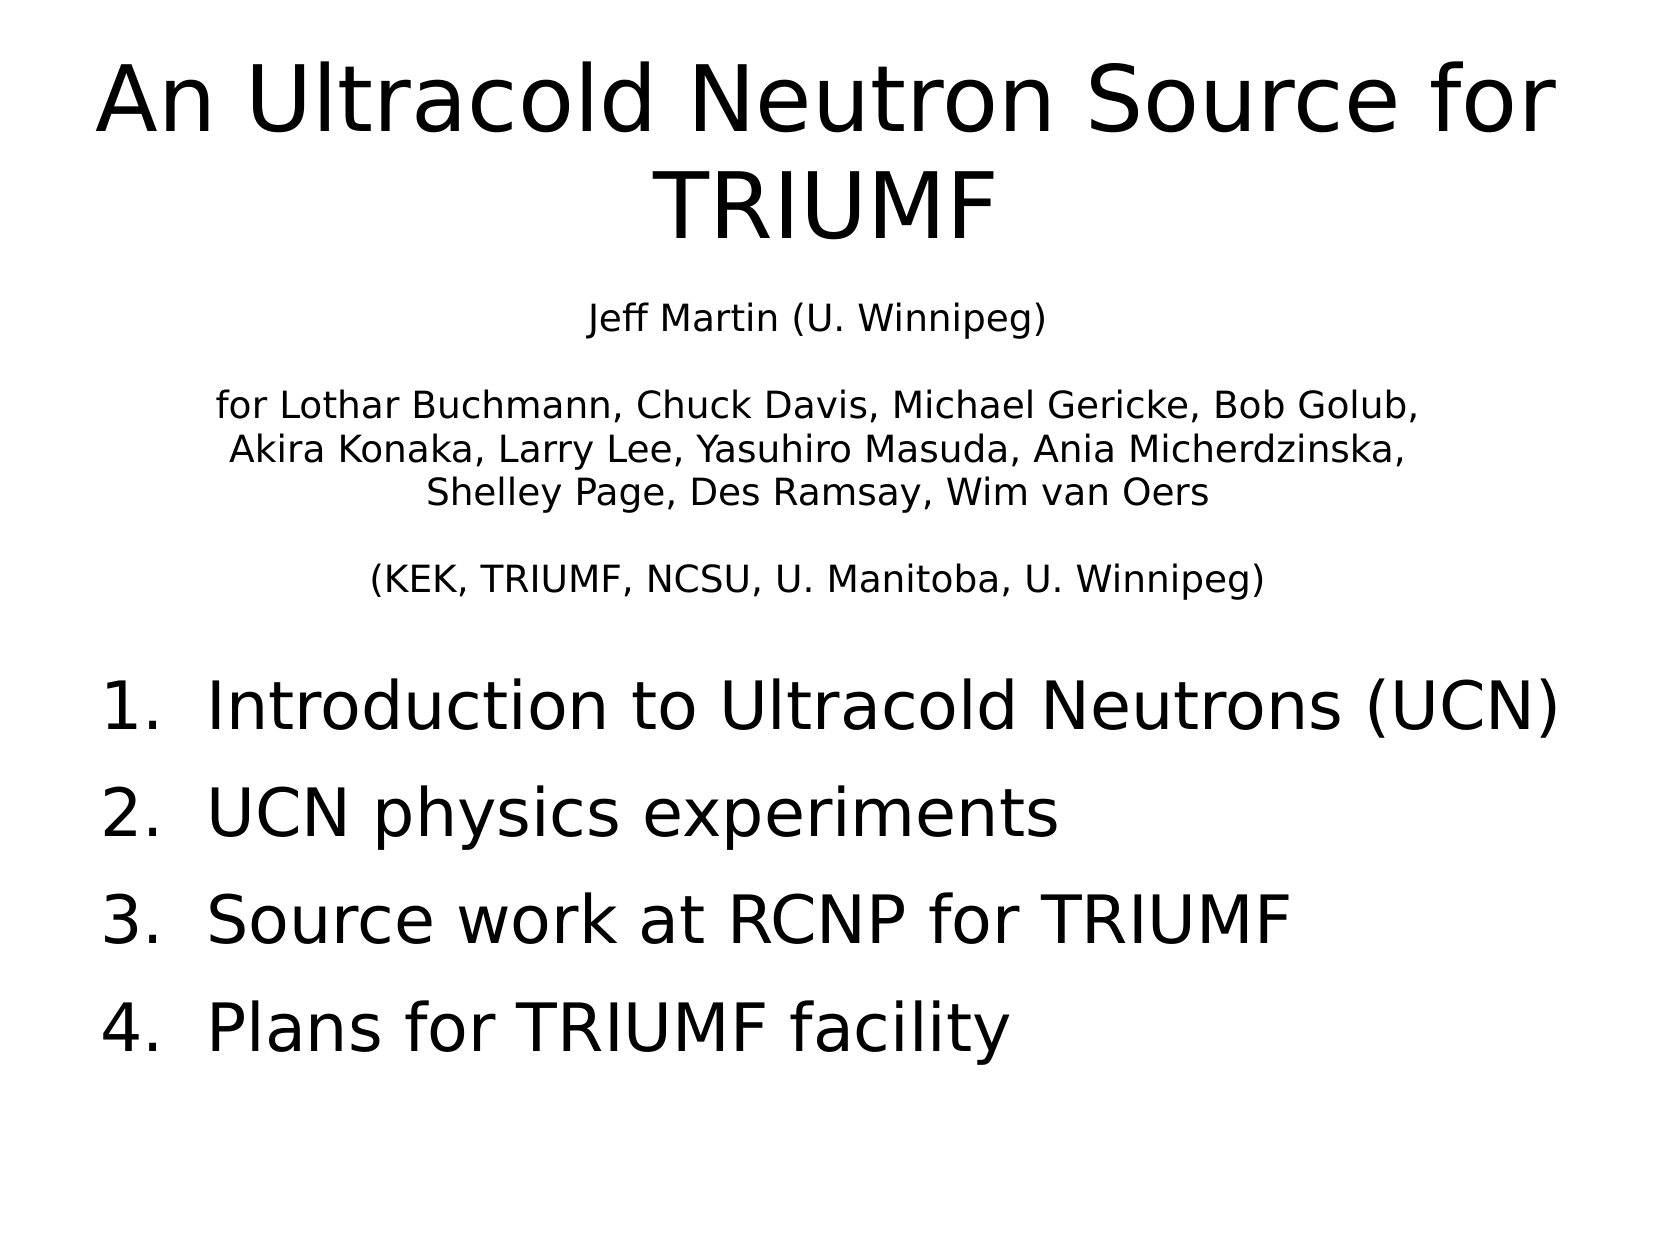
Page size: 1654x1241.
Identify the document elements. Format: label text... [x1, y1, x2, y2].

text_box Jeff Martin (U. Winnipeg) for Lothar Buchmann, Chuck Davis, Michael Gericke, Bob Golub, Akira Konaka, Larry Lee, Yasuhiro Masuda, Ania Micherdzinska, Shelley Page, Des Ramsay, Wim van Oers (KEK, TRIUMF, NCSU, U. Manitoba, U. Winnipeg) [200, 289, 1436, 609]
title An Ultracold Neutron Source for TRIUMF [82, 45, 1571, 261]
list 1. Introduction to Ultracold Neutrons (UCN) 2. UCN physics experiments 3. Source work at RCNP for TRIUMF 4. Plans for TRIUMF facility [82, 667, 1571, 1201]
